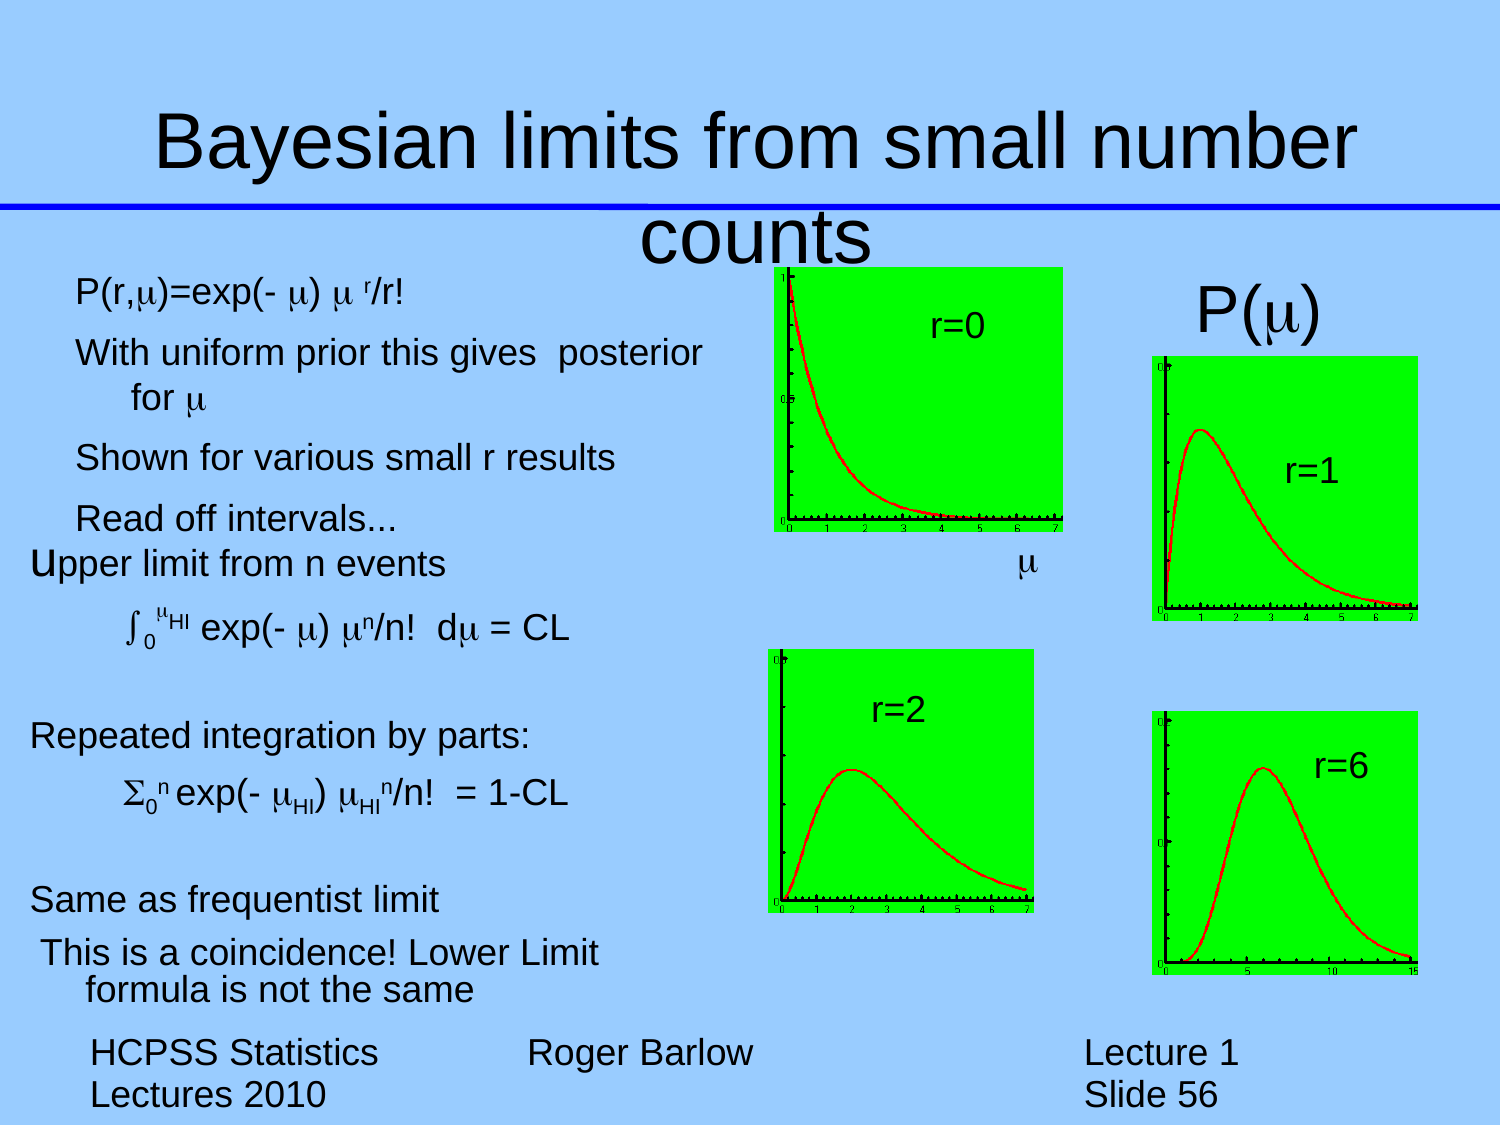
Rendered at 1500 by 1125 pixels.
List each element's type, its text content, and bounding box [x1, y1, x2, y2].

picture [774, 267, 1063, 532]
text_box  [998, 527, 1058, 588]
text_box upper limit from n events 0HI exp(- ) n/n! d = CL Repeated integration by parts: 0n exp(- HI) HIn/n! = 1-CL Same as frequentist limit This is a coincidence! Lower Limit formula is not the same [29, 536, 664, 1064]
picture [1152, 711, 1418, 975]
text_box r=2 [856, 681, 975, 739]
picture [1152, 356, 1418, 621]
text_box P(r,)=exp(- )  r/r! With uniform prior this gives posterior for  Shown for various small r results Read off intervals... [74, 267, 734, 1007]
text_box P() [1180, 265, 1388, 356]
title Bayesian limits from small number counts [88, 89, 1426, 280]
picture [768, 649, 1034, 913]
text_box r=1 [1269, 442, 1389, 501]
text_box r=0 [915, 297, 1034, 355]
text_box r=6 [1299, 738, 1418, 796]
